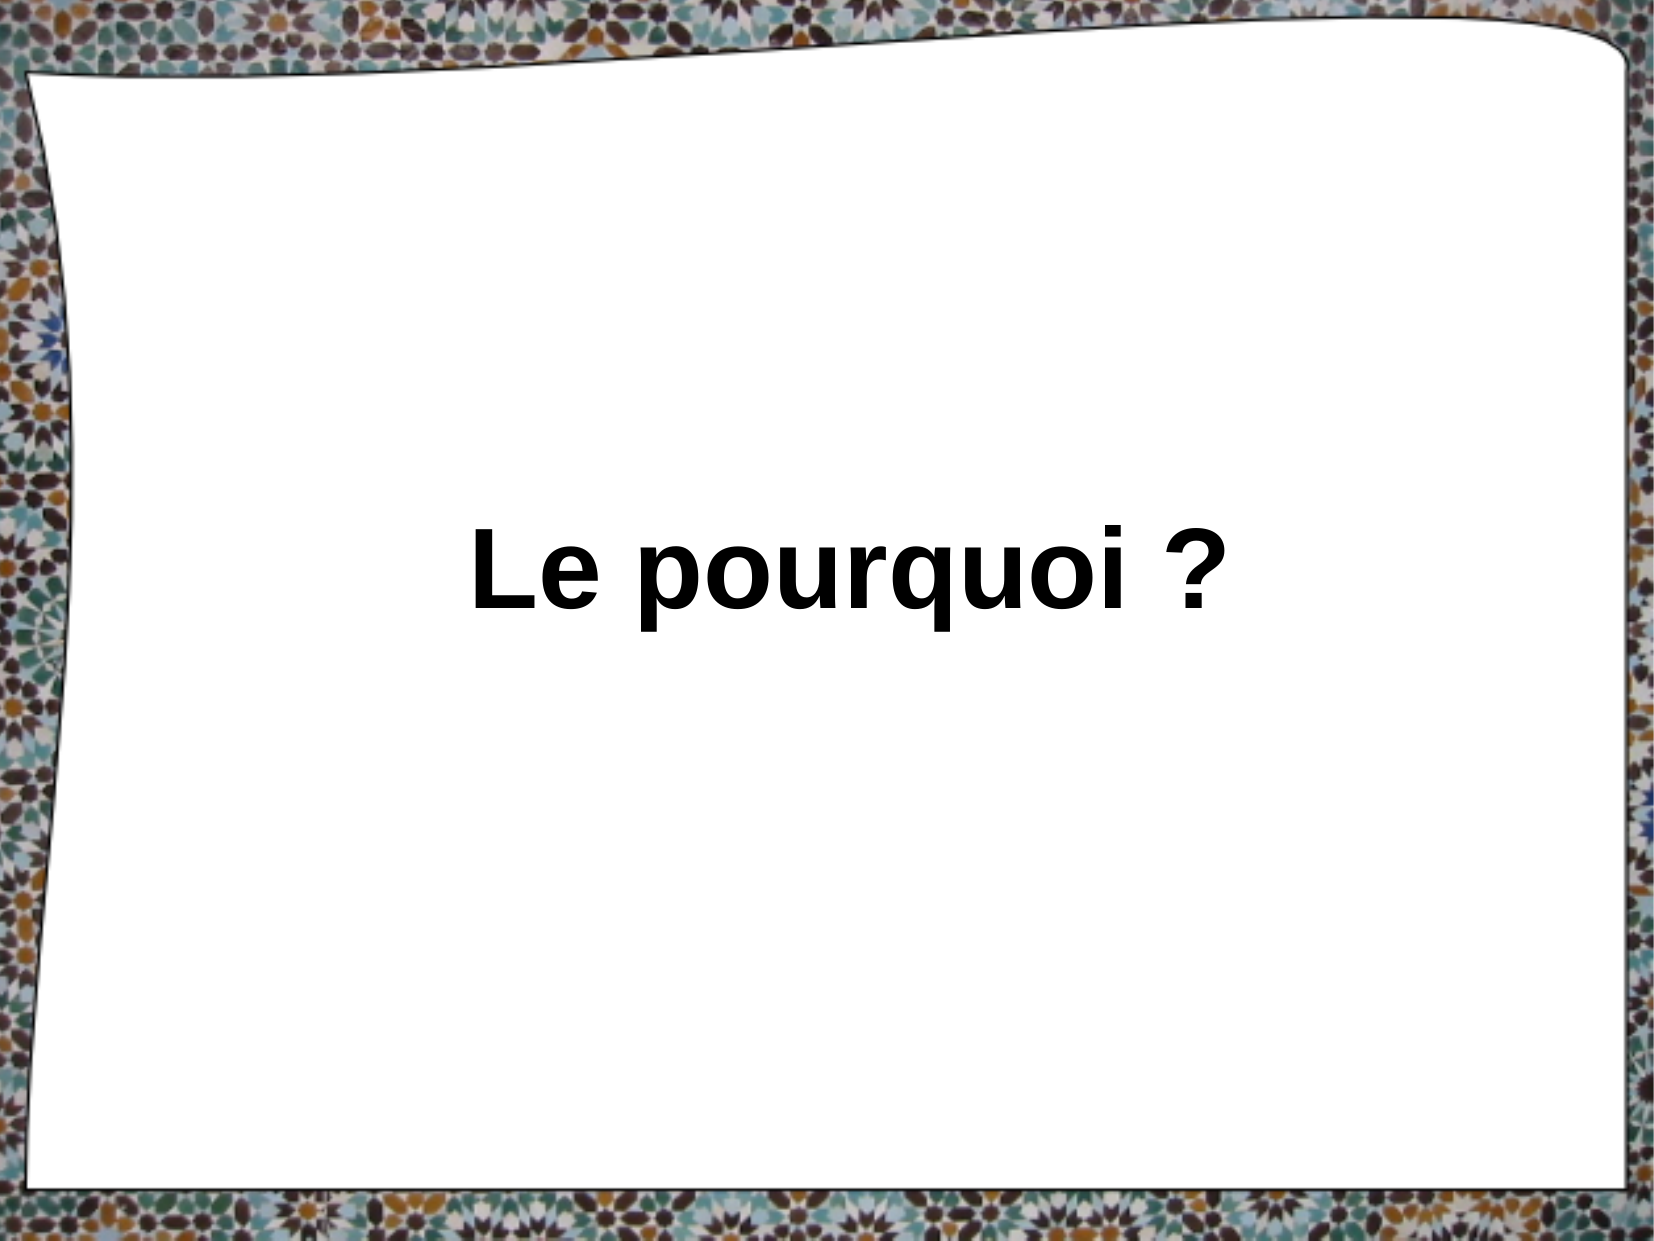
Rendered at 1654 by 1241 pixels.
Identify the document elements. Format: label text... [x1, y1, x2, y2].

picture [0, 0, 1654, 1241]
title Le pourquoi ? [106, 472, 1595, 665]
